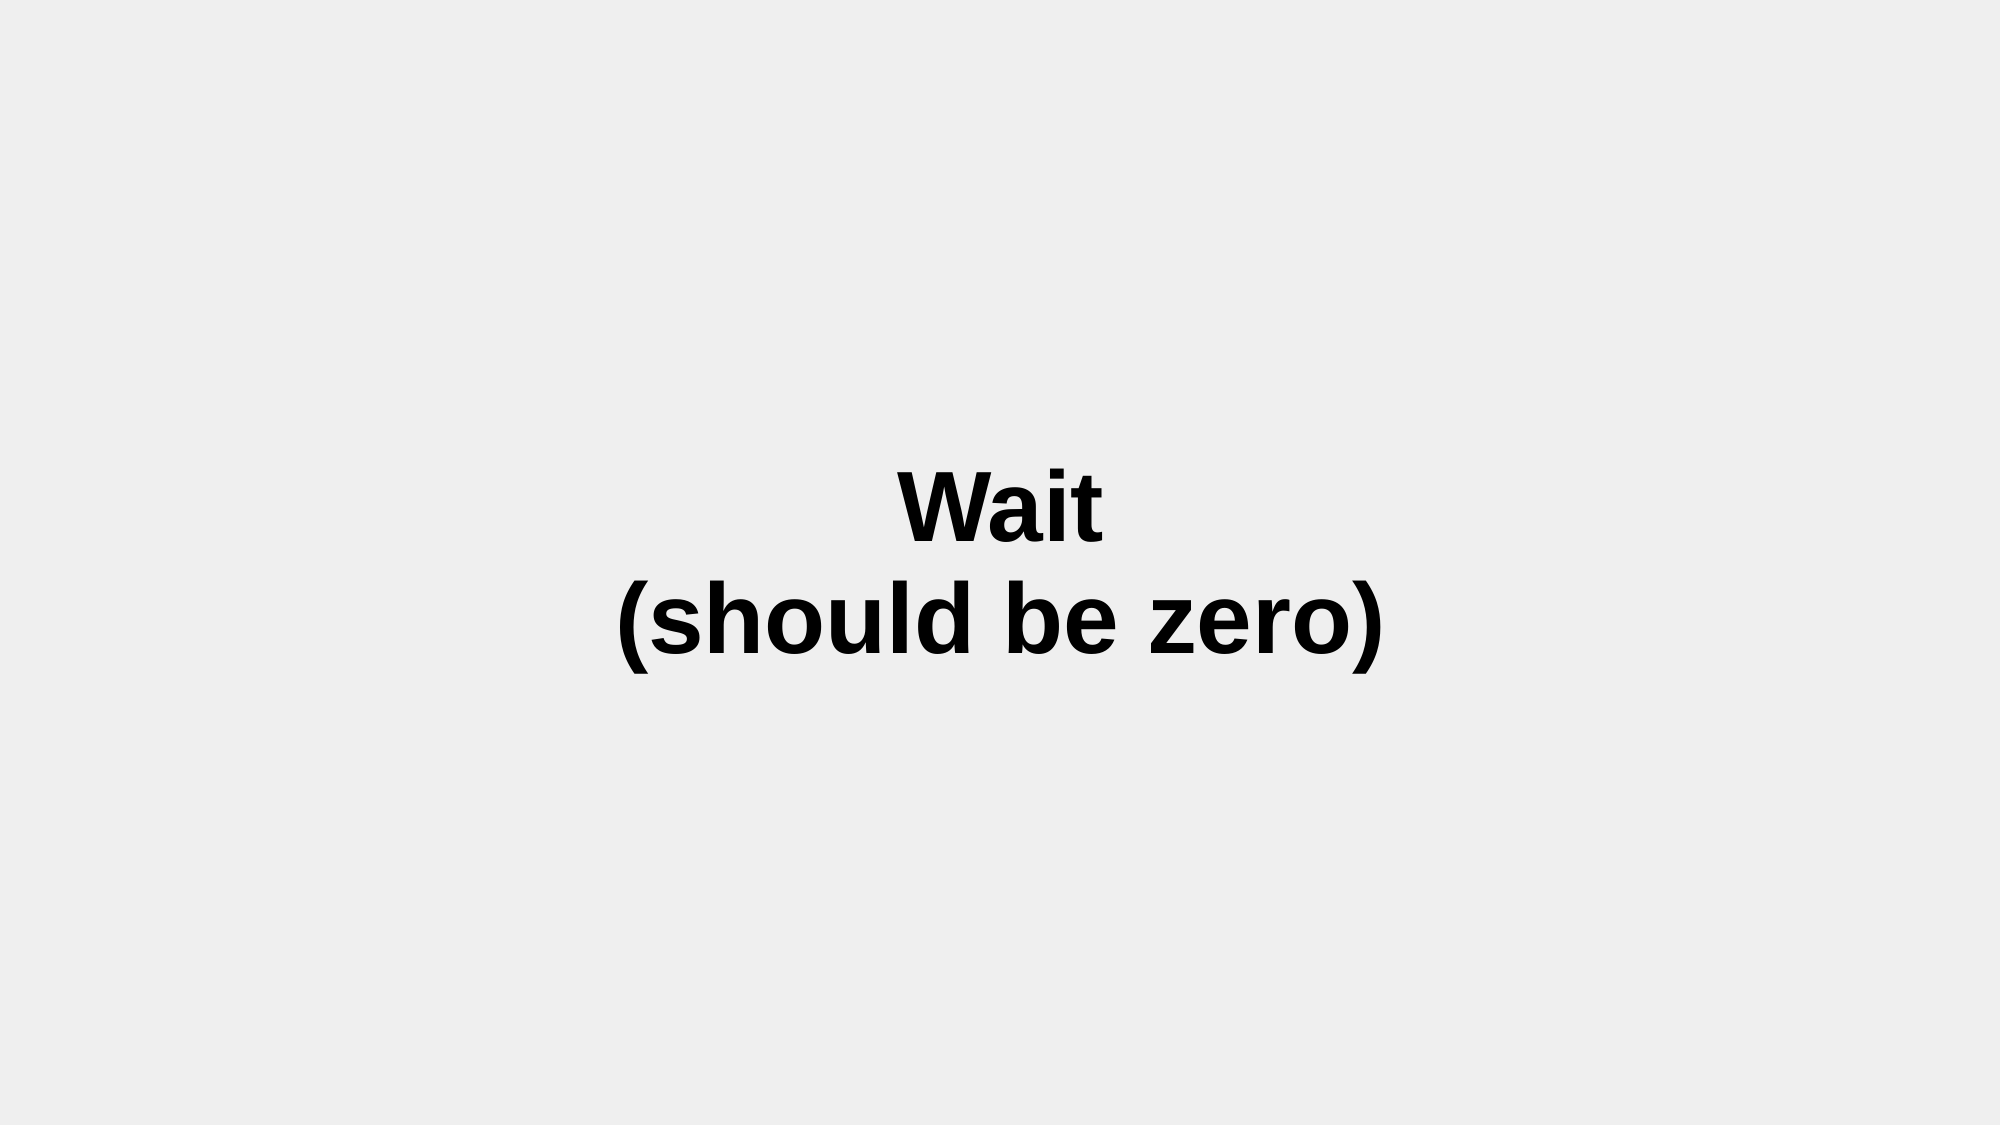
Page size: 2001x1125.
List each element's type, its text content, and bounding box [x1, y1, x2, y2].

text_box Wait (should be zero) [25, 331, 1976, 794]
